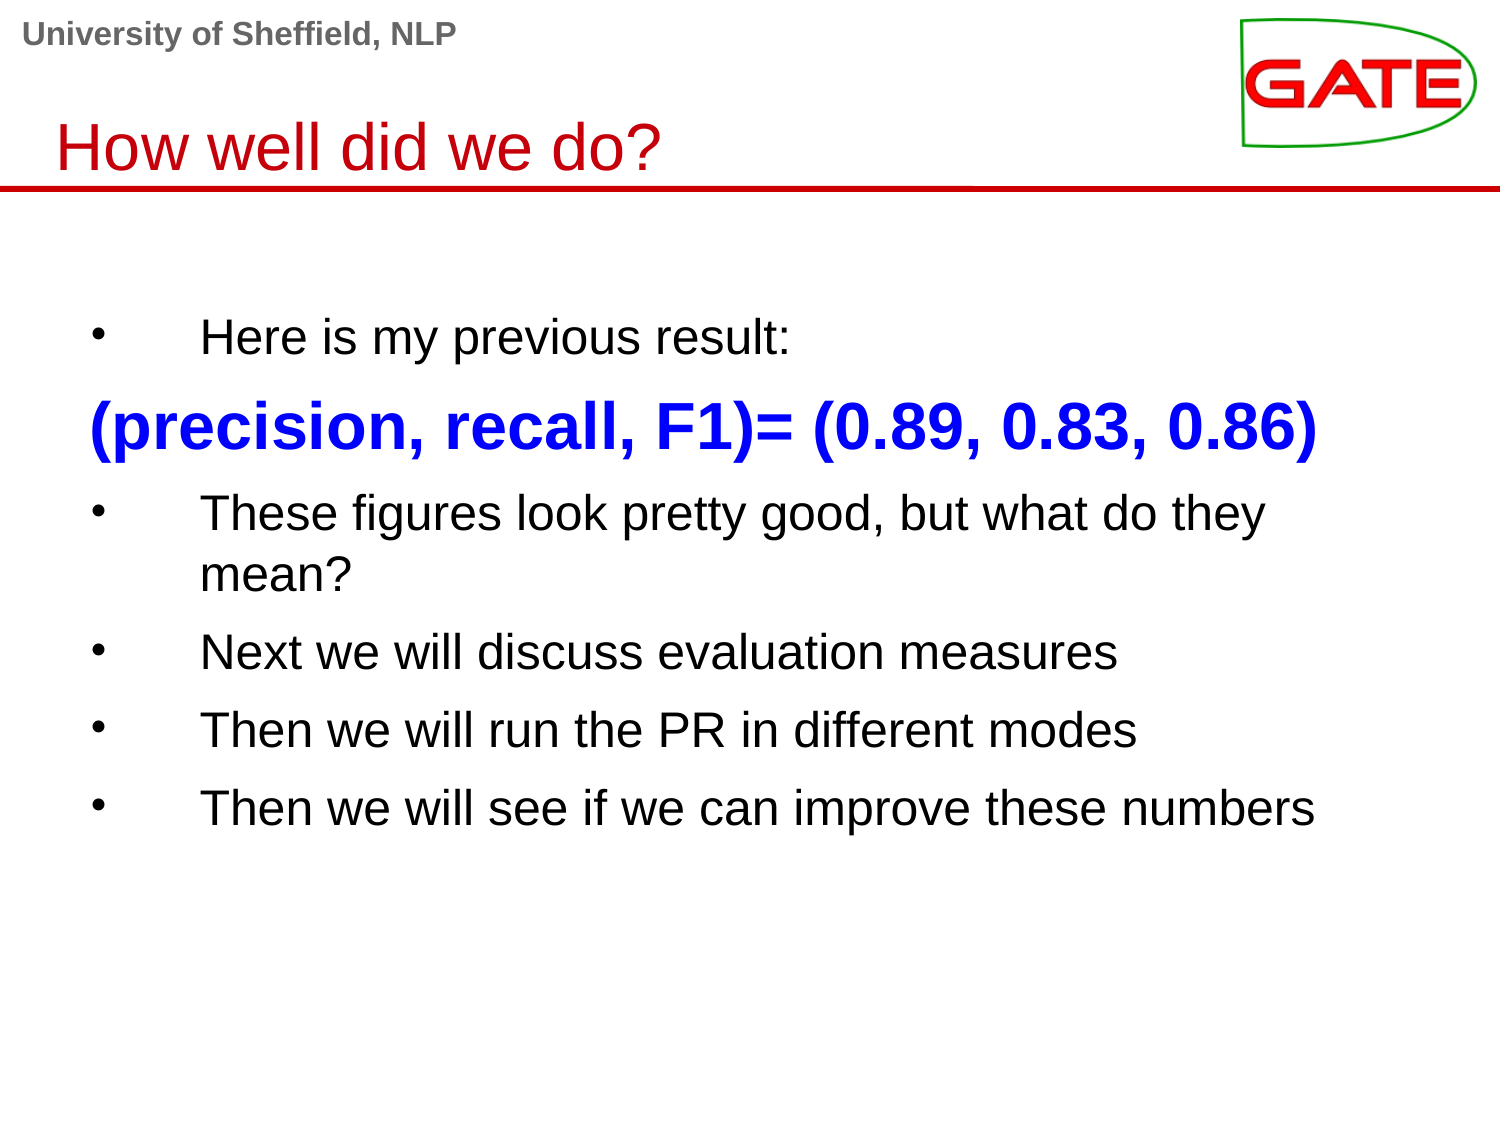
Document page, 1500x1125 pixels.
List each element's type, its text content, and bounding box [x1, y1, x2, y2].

title How well did we do? [41, 30, 1391, 262]
picture [1240, 18, 1477, 148]
list Here is my previous result: (precision, recall, F1)= (0.89, 0.83, 0.86) These figures look pretty good, but what do they mean? Next we will discuss evaluation measures Then we will run the PR in different modes Then we will see if we can improve these numbers [75, 295, 1425, 1034]
